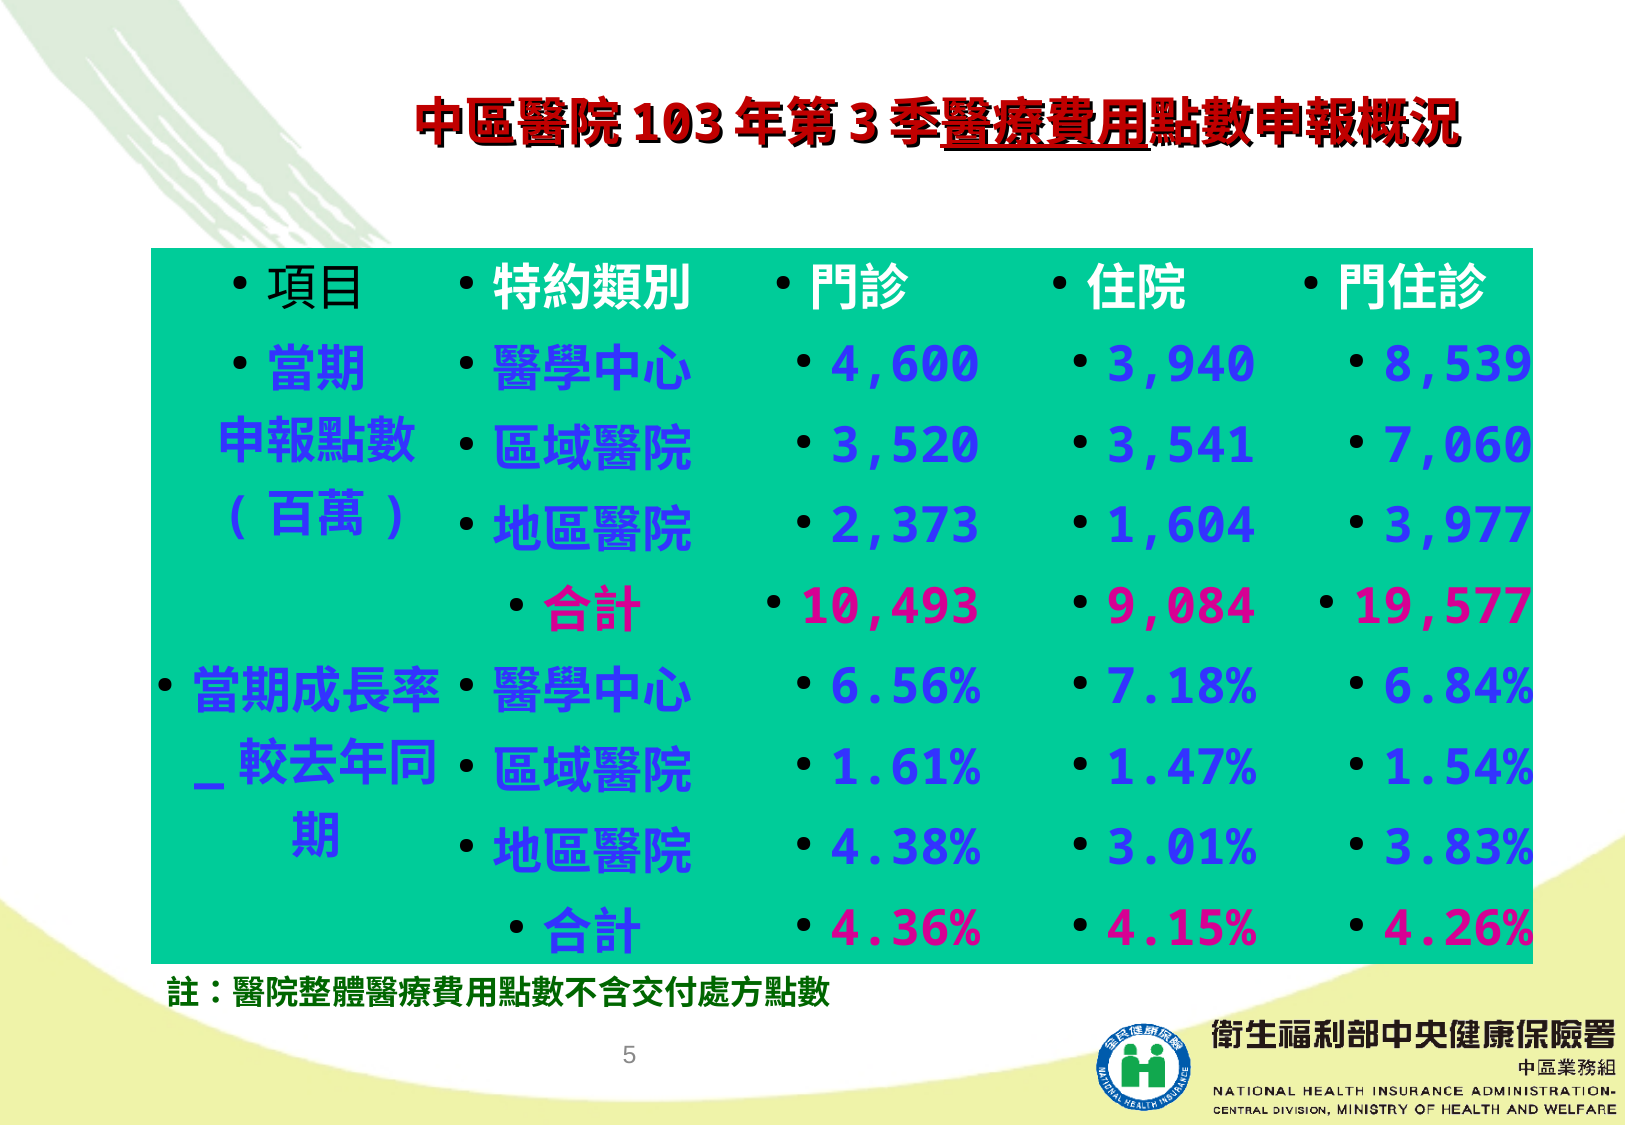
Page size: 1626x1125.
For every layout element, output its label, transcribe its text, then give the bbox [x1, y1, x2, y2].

table_header 項目 [151, 248, 446, 328]
table_cell 9,084 [980, 570, 1257, 650]
table_cell 7.18% [980, 650, 1257, 731]
table_header 住院 [980, 248, 1257, 328]
table_cell 10,493 [704, 570, 980, 650]
table_cell 8,539 [1257, 328, 1533, 409]
table_cell 當期 申報點數 (百萬) [151, 328, 446, 650]
table_cell 4.15% [980, 892, 1257, 964]
table_cell 當期成長率 _較去年同期 [151, 650, 446, 964]
table_cell 6.56% [704, 650, 980, 731]
table_cell 3,977 [1257, 489, 1533, 570]
table_cell 3,520 [704, 409, 980, 489]
table_cell 醫學中心 [446, 650, 704, 731]
table_cell 3.01% [980, 811, 1257, 892]
table_cell 地區醫院 [446, 489, 704, 570]
text_box [607, 1023, 987, 1084]
table_cell 4.36% [704, 892, 980, 964]
table_header 門住診 [1257, 248, 1533, 328]
table_cell 區域醫院 [446, 409, 704, 489]
table_cell 4.38% [704, 811, 980, 892]
table_cell 2,373 [704, 489, 980, 570]
text_box 註：醫院整體醫療費用點數不含交付處方點數 [151, 964, 1049, 1020]
table_cell 4.26% [1257, 892, 1533, 964]
title 中區醫院103年第3季醫療費用點數申報概況 [280, 78, 1593, 173]
table_cell 19,577 [1257, 570, 1533, 650]
table_cell 3,940 [980, 328, 1257, 409]
table_header 門診 [704, 248, 980, 328]
table_cell 地區醫院 [446, 811, 704, 892]
table_cell 1.61% [704, 731, 980, 811]
table_cell 合計 [446, 892, 704, 964]
table_cell 4,600 [704, 328, 980, 409]
table_cell 區域醫院 [446, 731, 704, 811]
table_cell 1,604 [980, 489, 1257, 570]
table_cell 1.54% [1257, 731, 1533, 811]
table_cell 合計 [446, 570, 704, 650]
table_cell 7,060 [1257, 409, 1533, 489]
table_cell 3.83% [1257, 811, 1533, 892]
table_cell 3,541 [980, 409, 1257, 489]
table_header 特約類別 [446, 248, 704, 328]
table_cell 醫學中心 [446, 328, 704, 409]
table_cell 1.47% [980, 731, 1257, 811]
table_cell 6.84% [1257, 650, 1533, 731]
